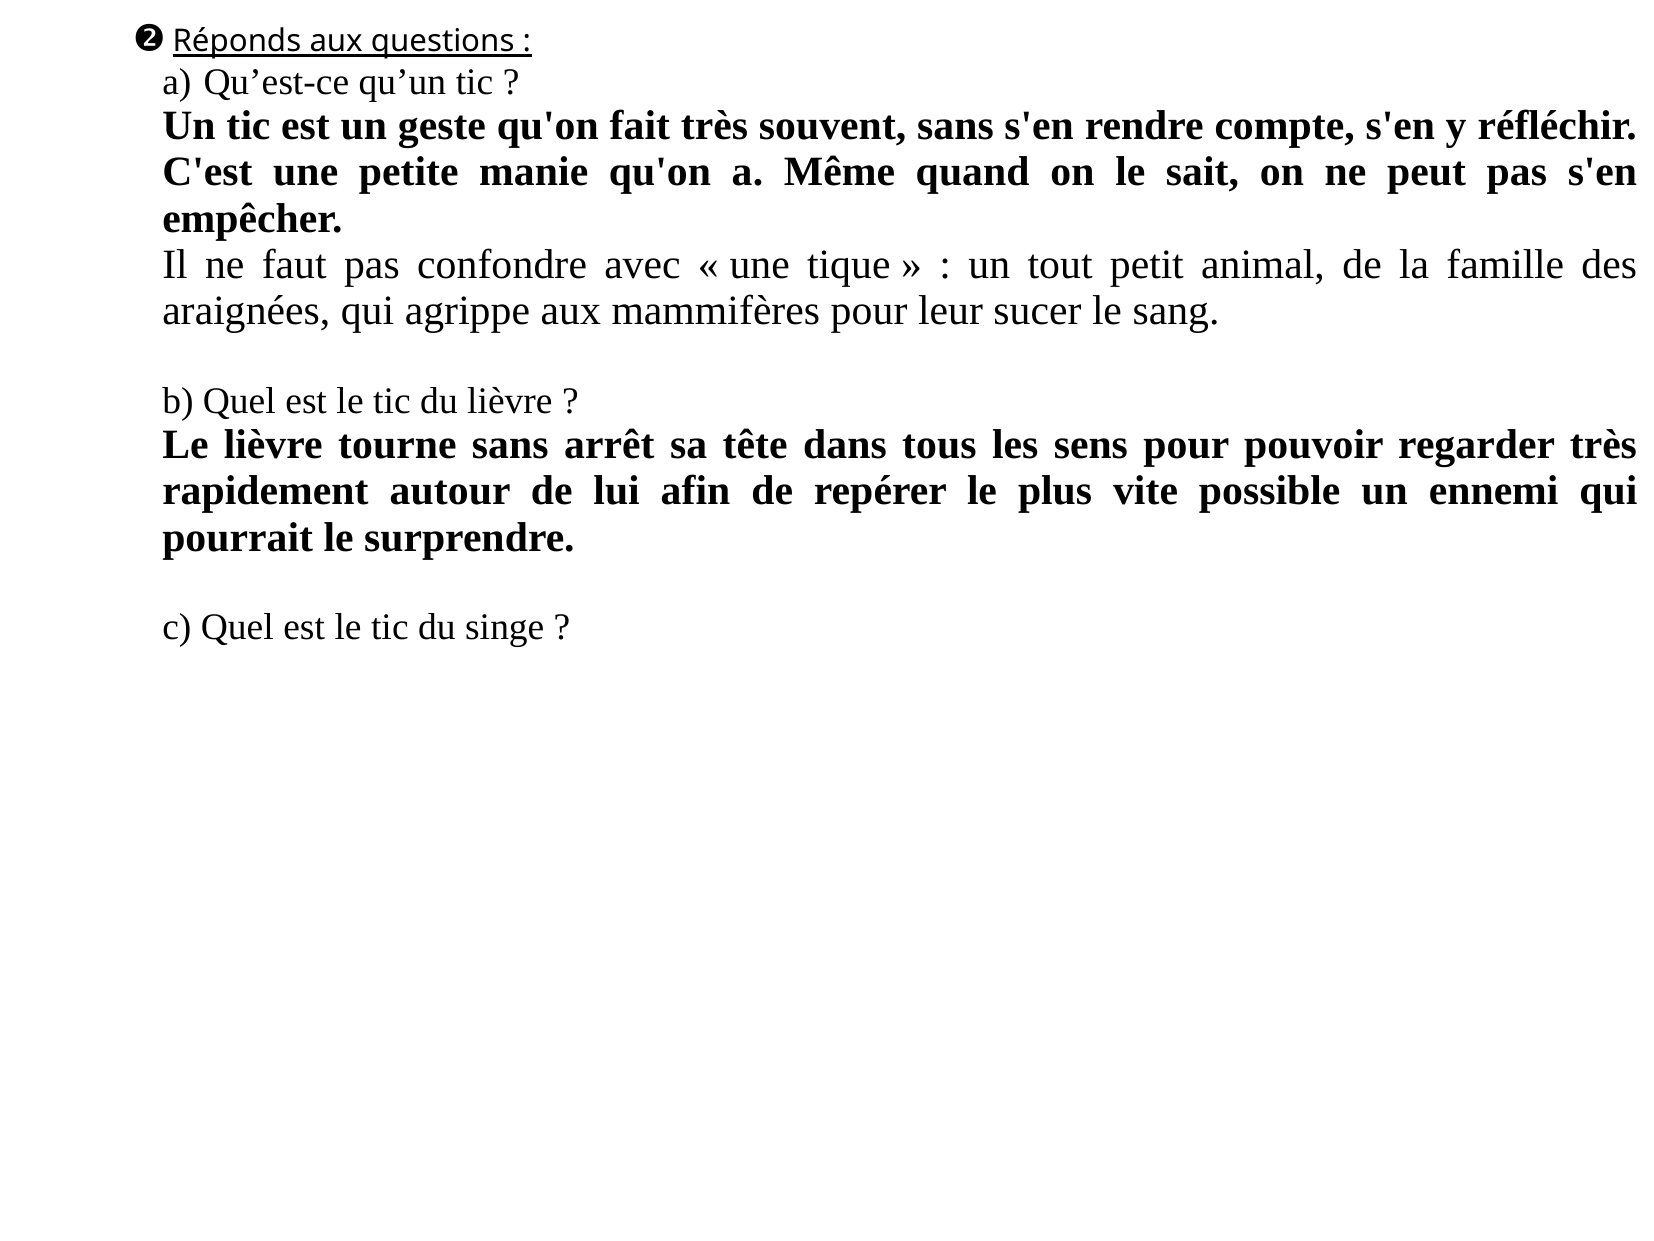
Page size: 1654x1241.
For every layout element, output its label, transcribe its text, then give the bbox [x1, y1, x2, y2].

text_box v Réponds aux questions : a) Qu’est-ce qu’un tic ? Un tic est un geste qu'on fait très souvent, sans s'en rendre compte, s'en y réfléchir. C'est une petite manie qu'on a. Même quand on le sait, on ne peut pas s'en empêcher. Il ne faut pas confondre avec « une tique » : un tout petit animal, de la famille des araignées, qui agrippe aux mammifères pour leur sucer le sang. b) Quel est le tic du lièvre ? Le lièvre tourne sans arrêt sa tête dans tous les sens pour pouvoir regarder très rapidement autour de lui afin de repérer le plus vite possible un ennemi qui pourrait le surprendre. c) Quel est le tic du singe ? [117, 0, 1654, 780]
